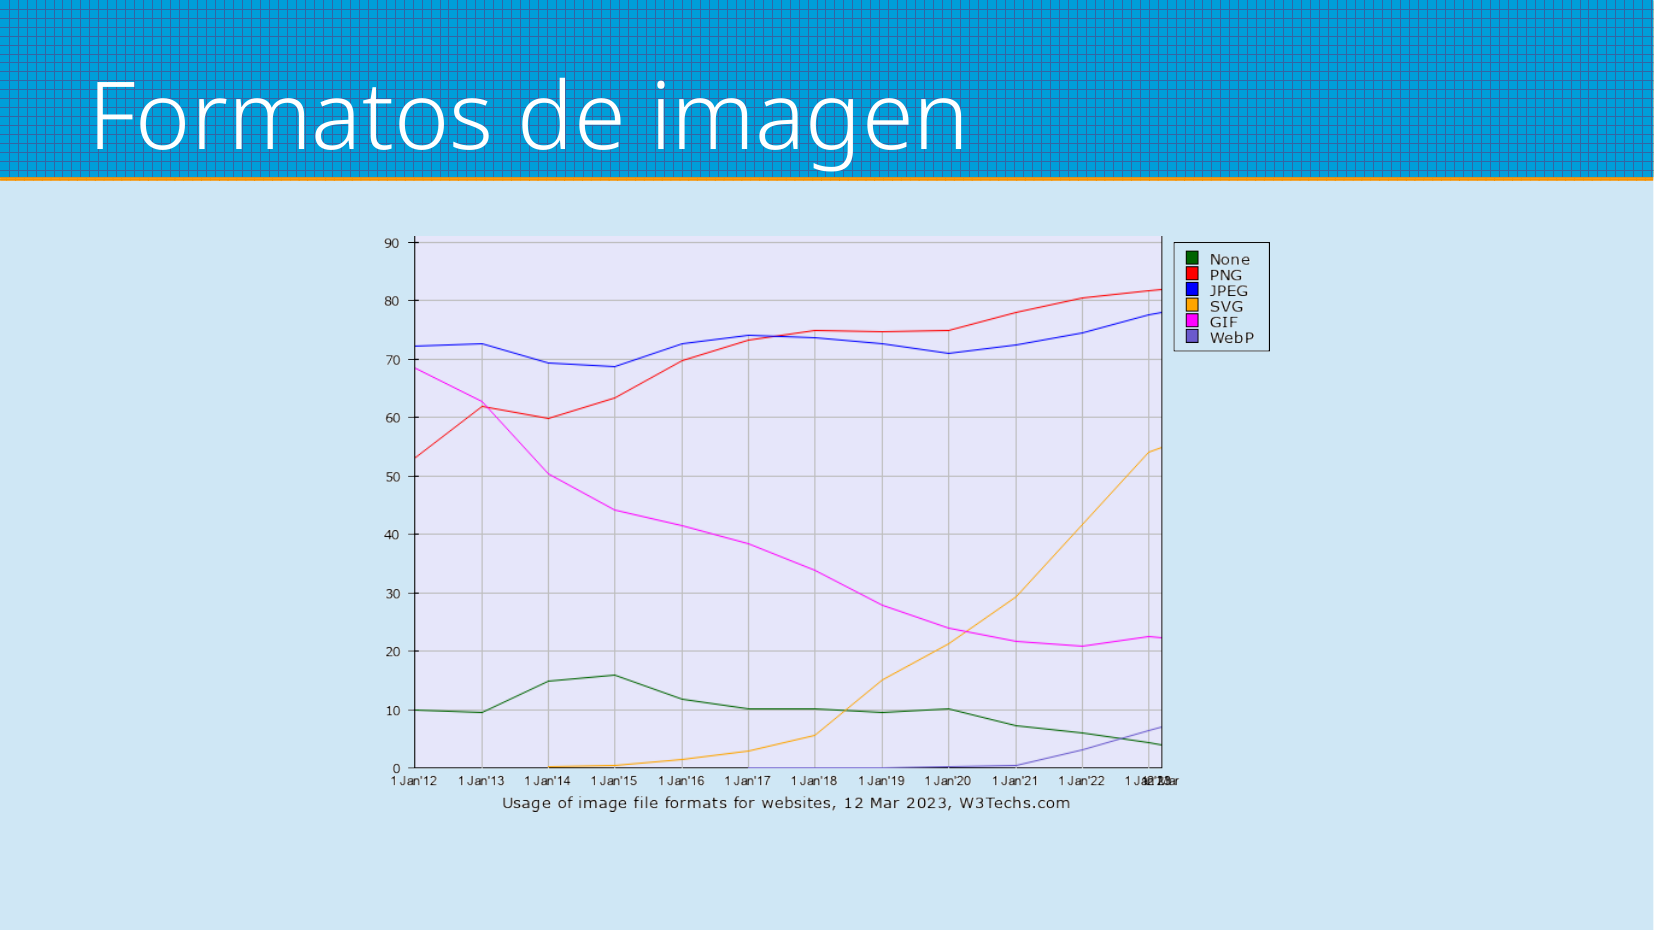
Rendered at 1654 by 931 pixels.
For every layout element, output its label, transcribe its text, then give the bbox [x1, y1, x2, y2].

title Formatos de imagen [88, 14, 1565, 178]
picture [384, 236, 1270, 812]
